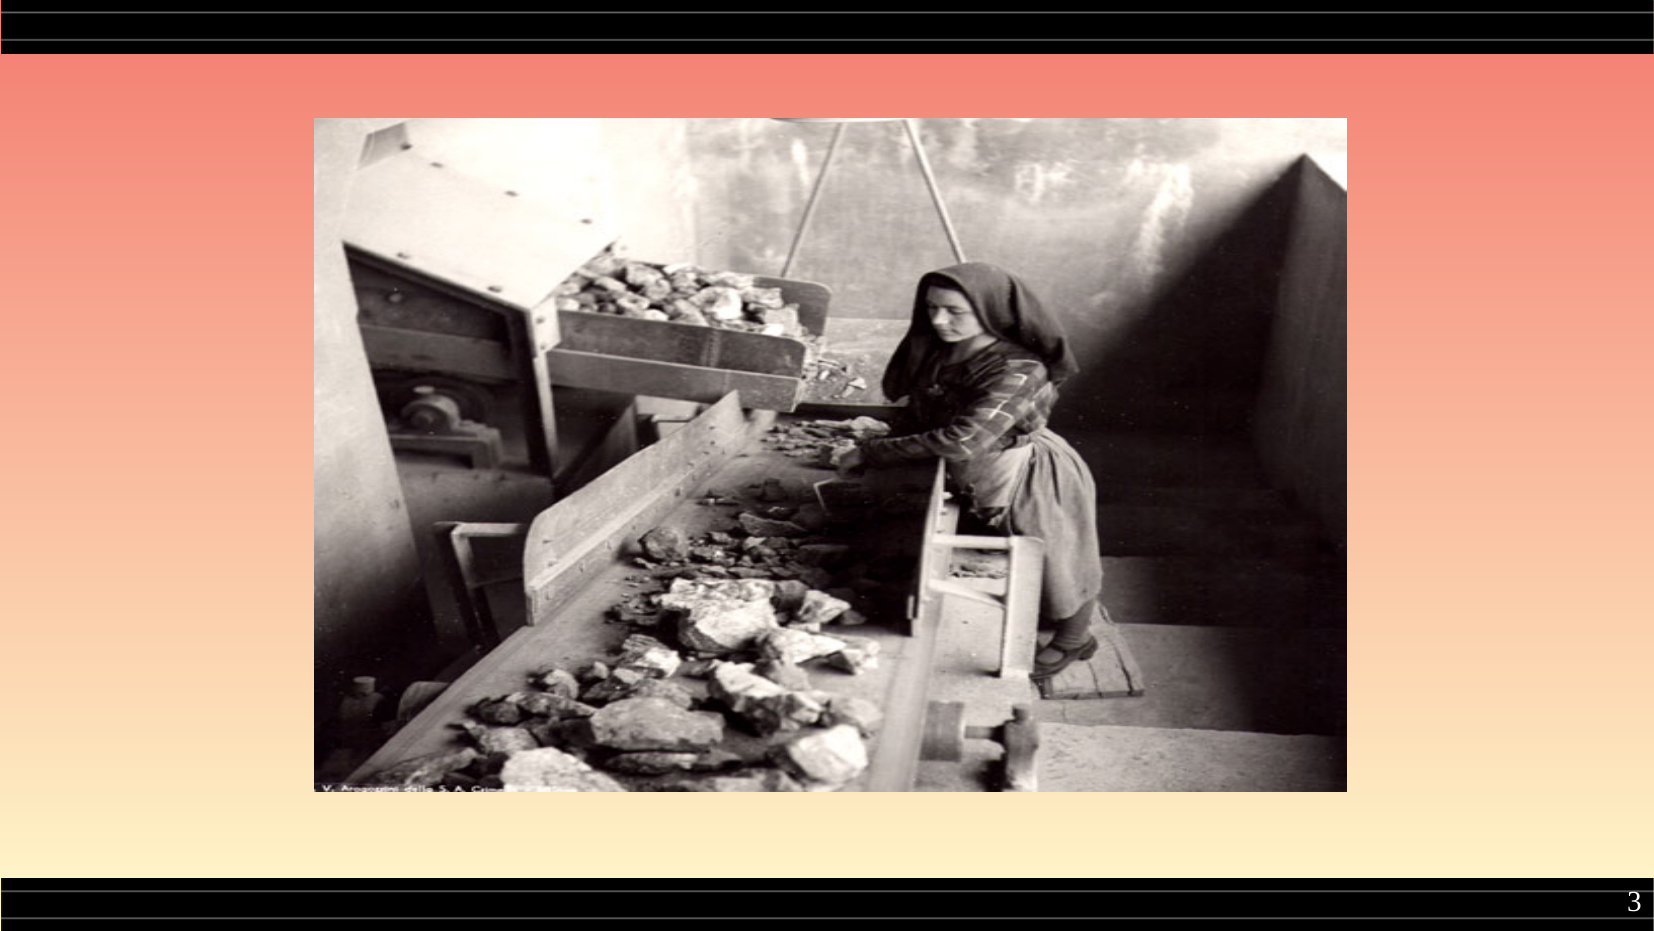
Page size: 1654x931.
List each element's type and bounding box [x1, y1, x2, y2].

picture [1, 0, 1654, 54]
picture [314, 118, 1347, 792]
picture [1, 878, 1654, 931]
